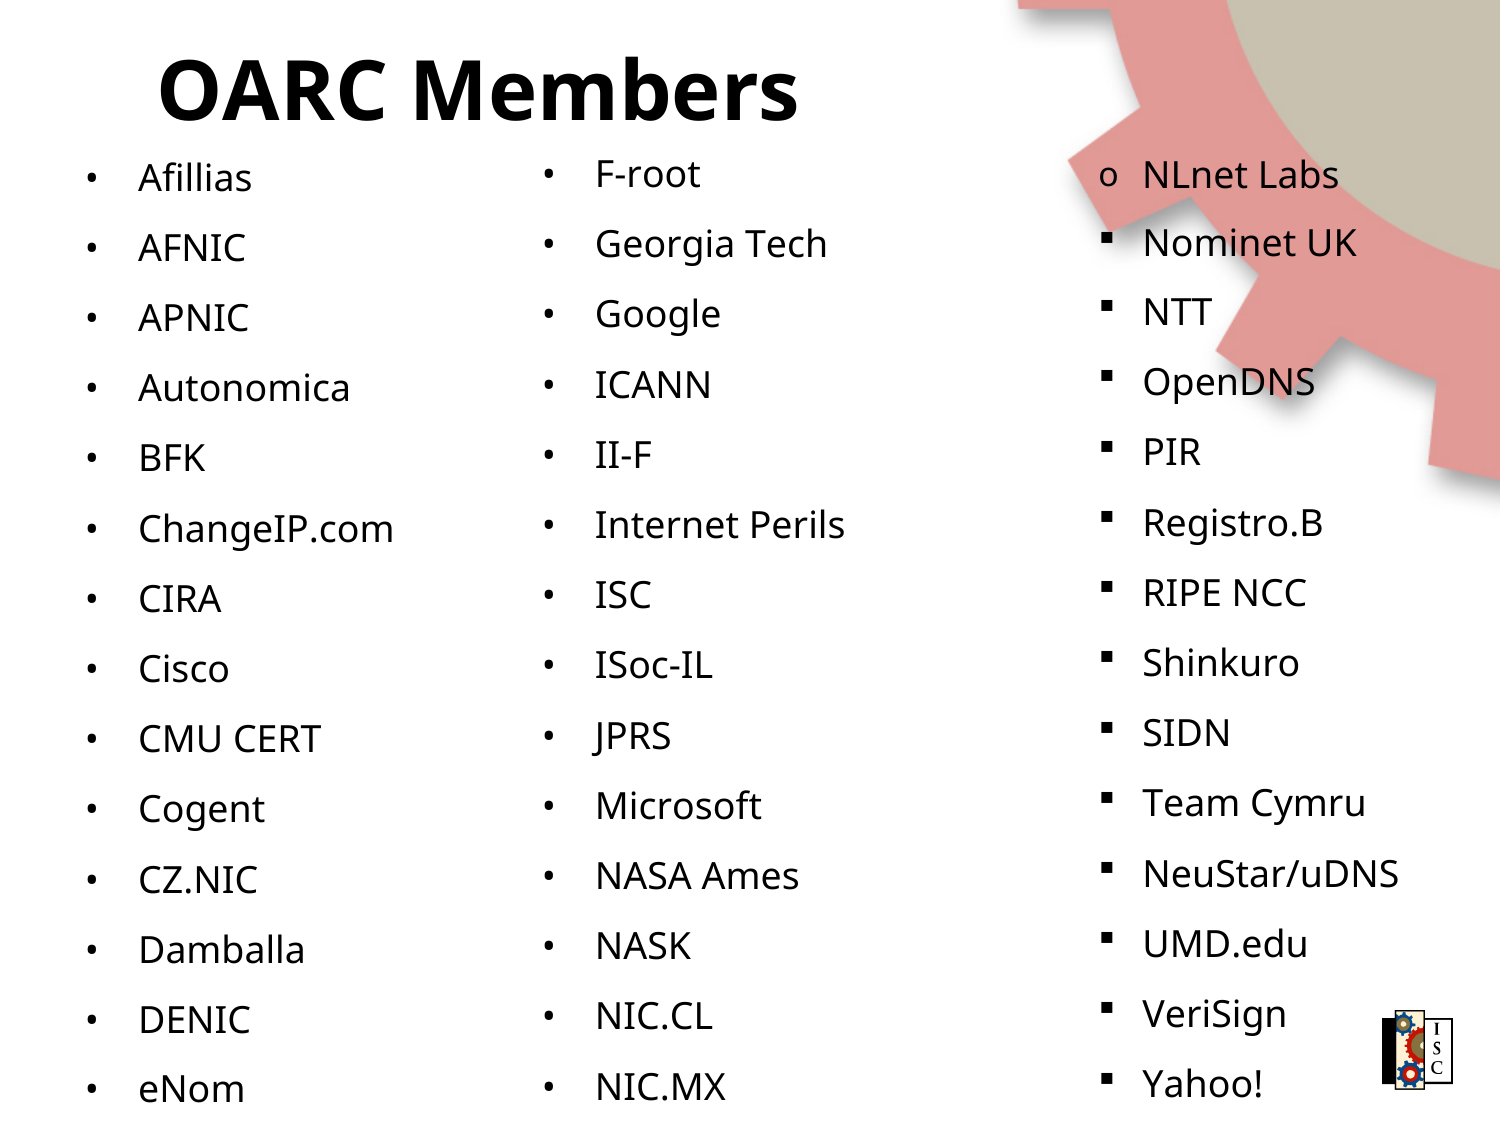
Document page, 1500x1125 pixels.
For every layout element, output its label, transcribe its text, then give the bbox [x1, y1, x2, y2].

list Afillias AFNIC APNIC Autonomica BFK ChangeIP.com CIRA Cisco CMU CERT Cogent CZ.NIC Damballa DENIC eNom EP.net [85, 149, 525, 1094]
text_box NLnet Labs Nominet UK NTT OpenDNS PIR Registro.B RIPE NCC Shinkuro SIDN Team Cymru NeuStar/uDNS UMD.edu VeriSign Yahoo! WIDE [933, 138, 1500, 1125]
list F-root Georgia Tech Google ICANN II-F Internet Perils ISC ISoc-IL JPRS Microsoft NASA Ames NASK NIC.CL NIC.MX NIDA [541, 146, 933, 1094]
picture [0, 0, 1500, 1125]
title OARC Members [156, 31, 1468, 143]
